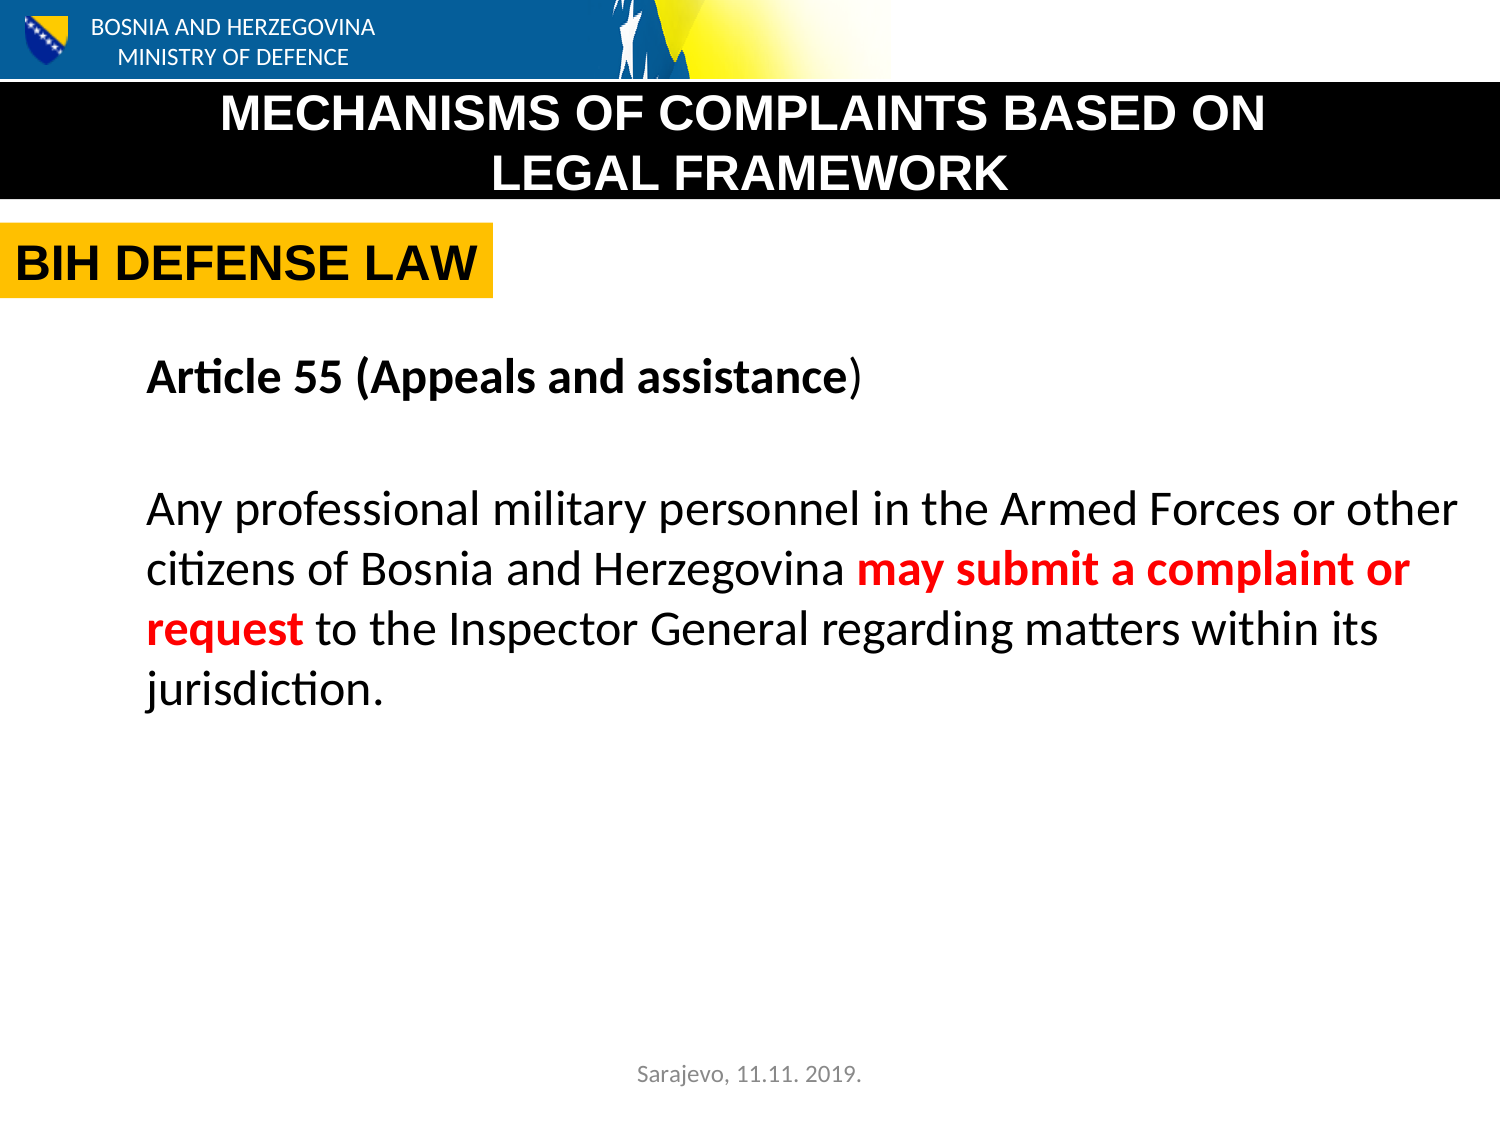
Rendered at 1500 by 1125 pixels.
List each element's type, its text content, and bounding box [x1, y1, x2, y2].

list Article 55 (Appeals and assistance) Any professional military personnel in the Armed Forces or other citizens of Bosnia and Herzegovina may submit a complaint or request to the Inspector General regarding matters within its jurisdiction. [74, 335, 1477, 1079]
title MECHANISMS OF COMPLAINTS BASED ON LEGAL FRAMEWORK [0, 82, 1500, 200]
picture [0, 0, 1500, 79]
text_box BIH DEFENSE LAW [0, 222, 493, 299]
text_box Sarajevo, 11.11. 2019. [512, 1042, 988, 1103]
